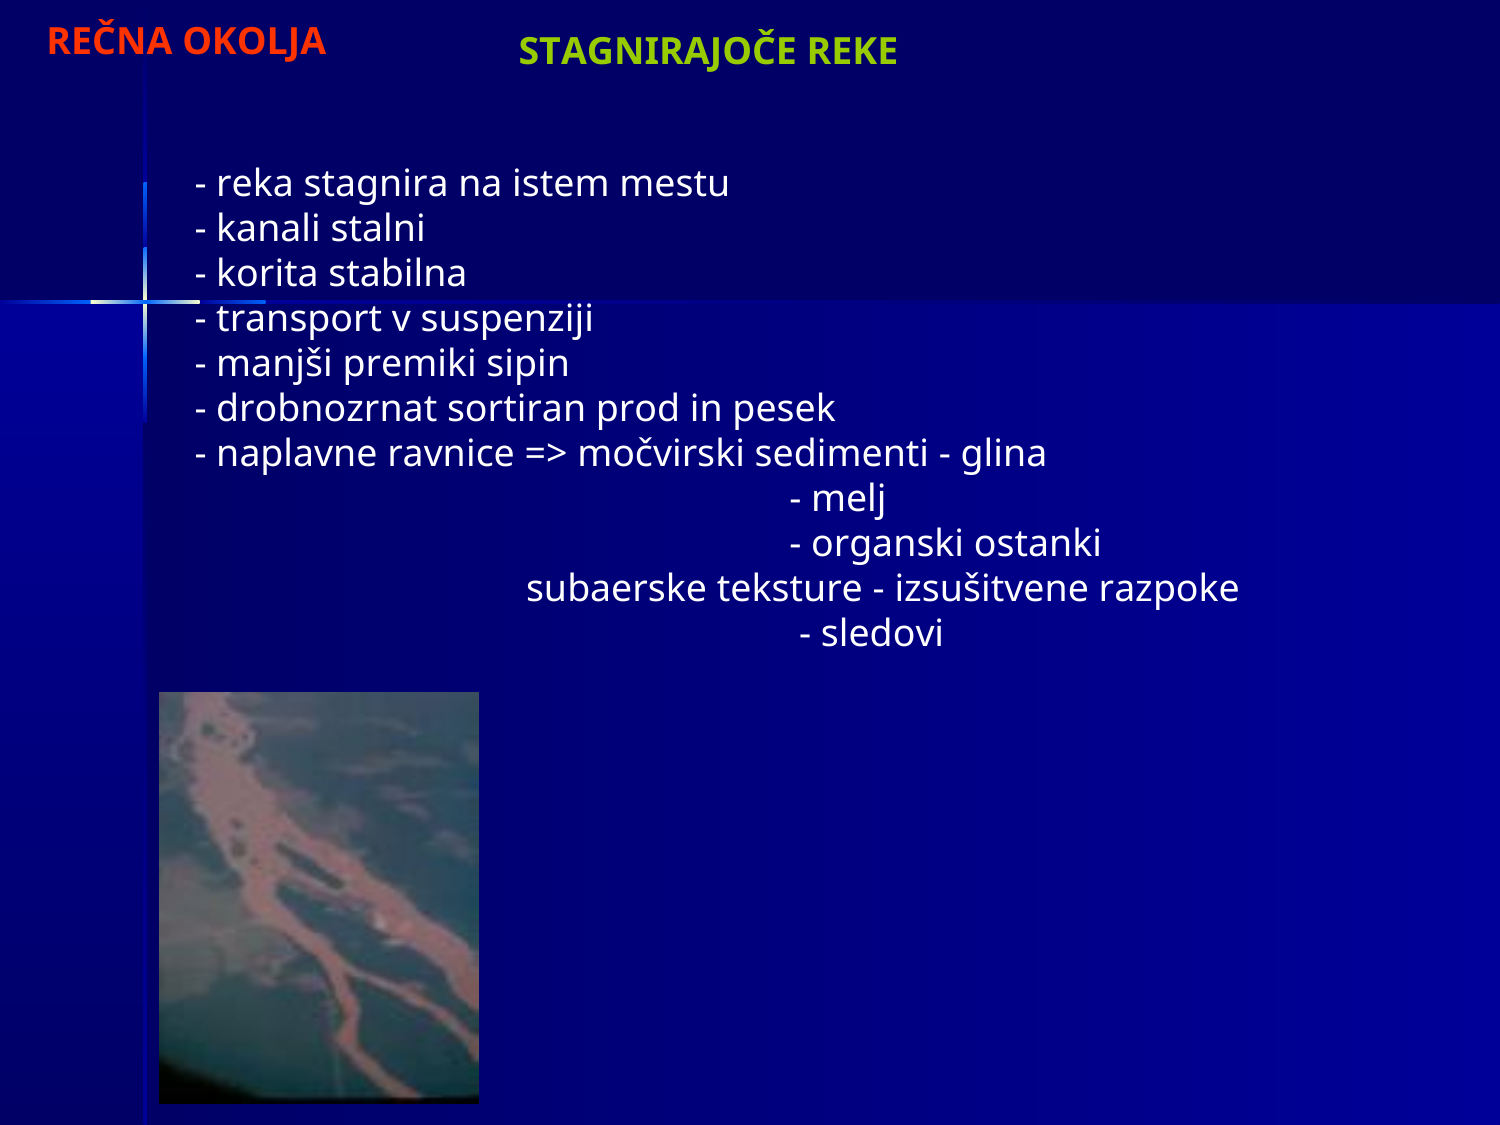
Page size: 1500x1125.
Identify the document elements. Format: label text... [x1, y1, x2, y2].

text_box STAGNIRAJOČE REKE [503, 18, 914, 80]
text_box - reka stagnira na istem mestu - kanali stalni - korita stabilna - transport v suspenziji - manjši premiki sipin - drobnozrnat sortiran prod in pesek - naplavne ravnice => močvirski sedimenti - glina - melj - organski ostanki subaerske teksture - izsušitvene razpoke - sledovi [179, 151, 1256, 707]
text_box REČNA OKOLJA [31, 9, 342, 71]
picture [159, 692, 479, 1104]
